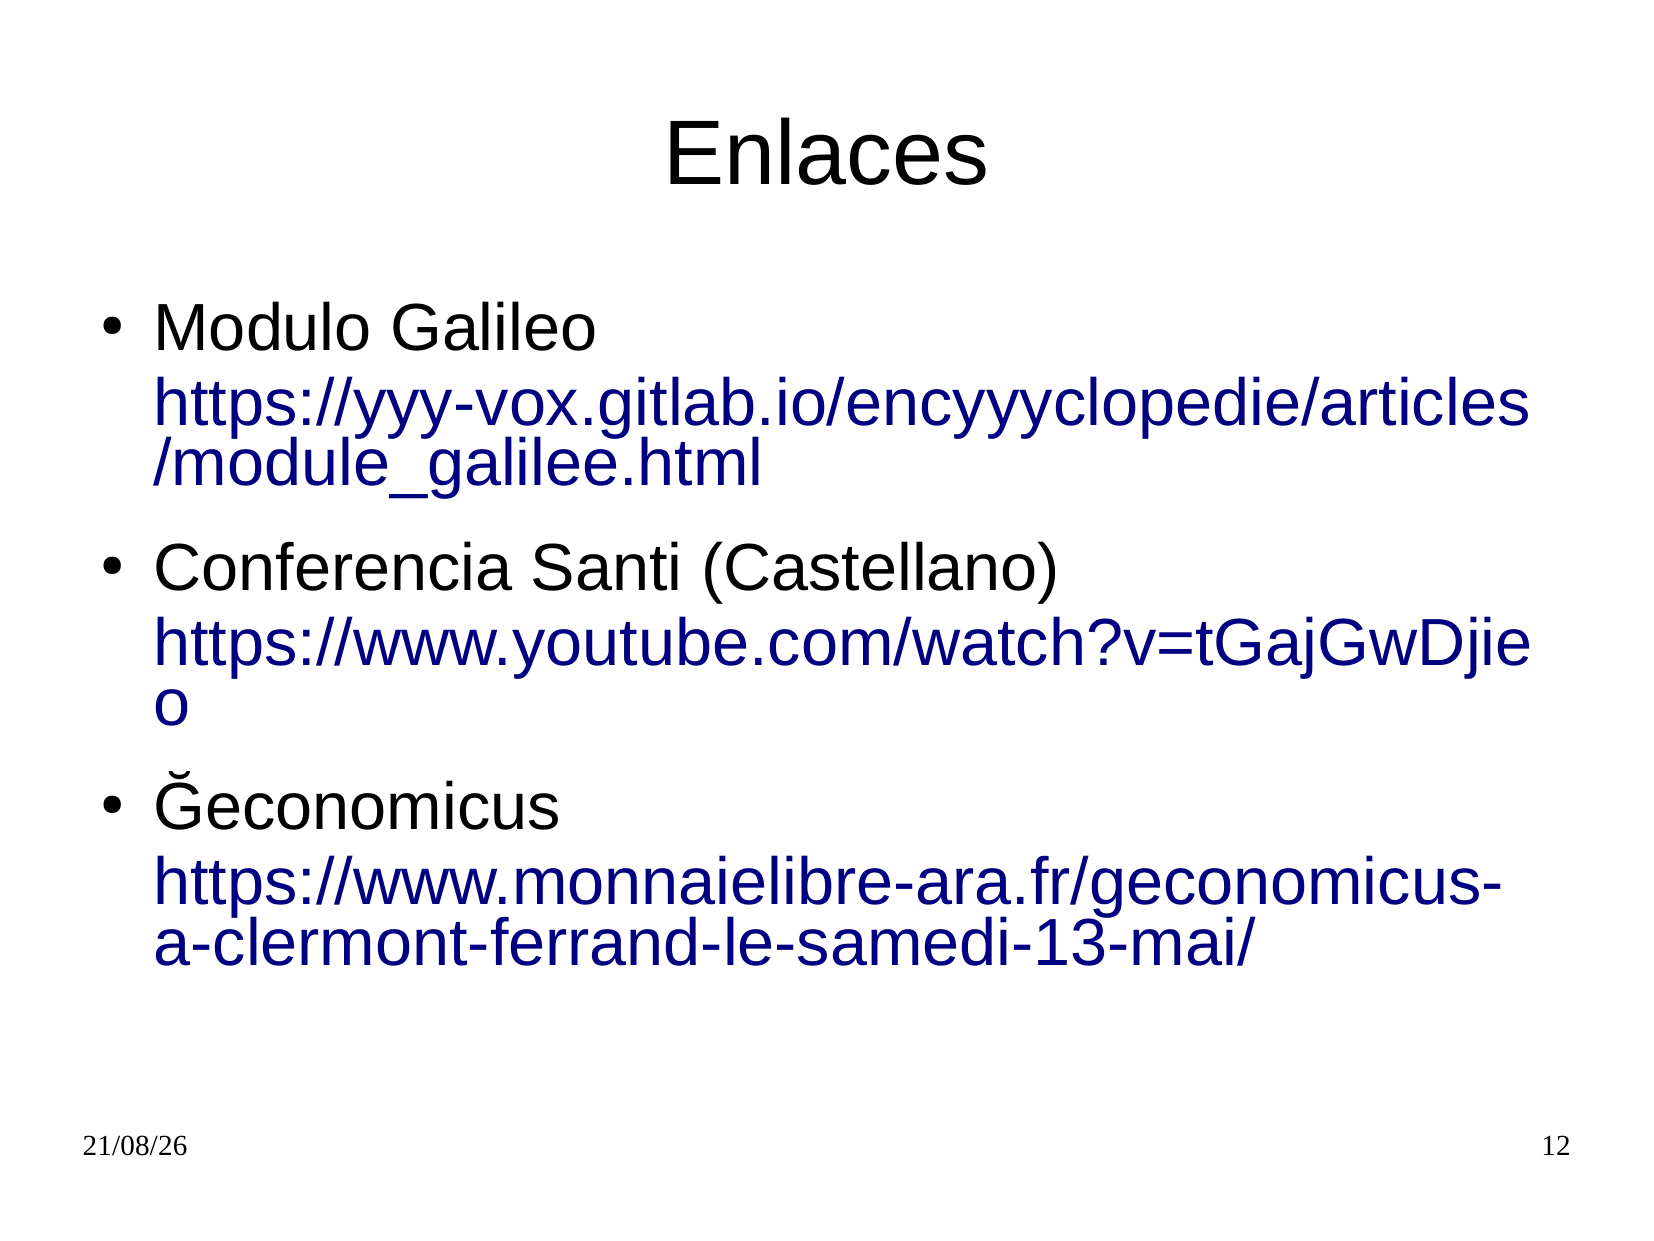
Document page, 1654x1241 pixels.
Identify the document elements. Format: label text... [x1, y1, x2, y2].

list Modulo Galileo https://yyy-vox.gitlab.io/encyyyclopedie/articles/module_galilee.html Conferencia Santi (Castellano) https://www.youtube.com/watch?v=tGajGwDjieo Ğeconomicus https://www.monnaielibre-ara.fr/geconomicus-a-clermont-ferrand-le-samedi-13-mai/ [82, 290, 1538, 1010]
title Enlaces [82, 49, 1571, 257]
